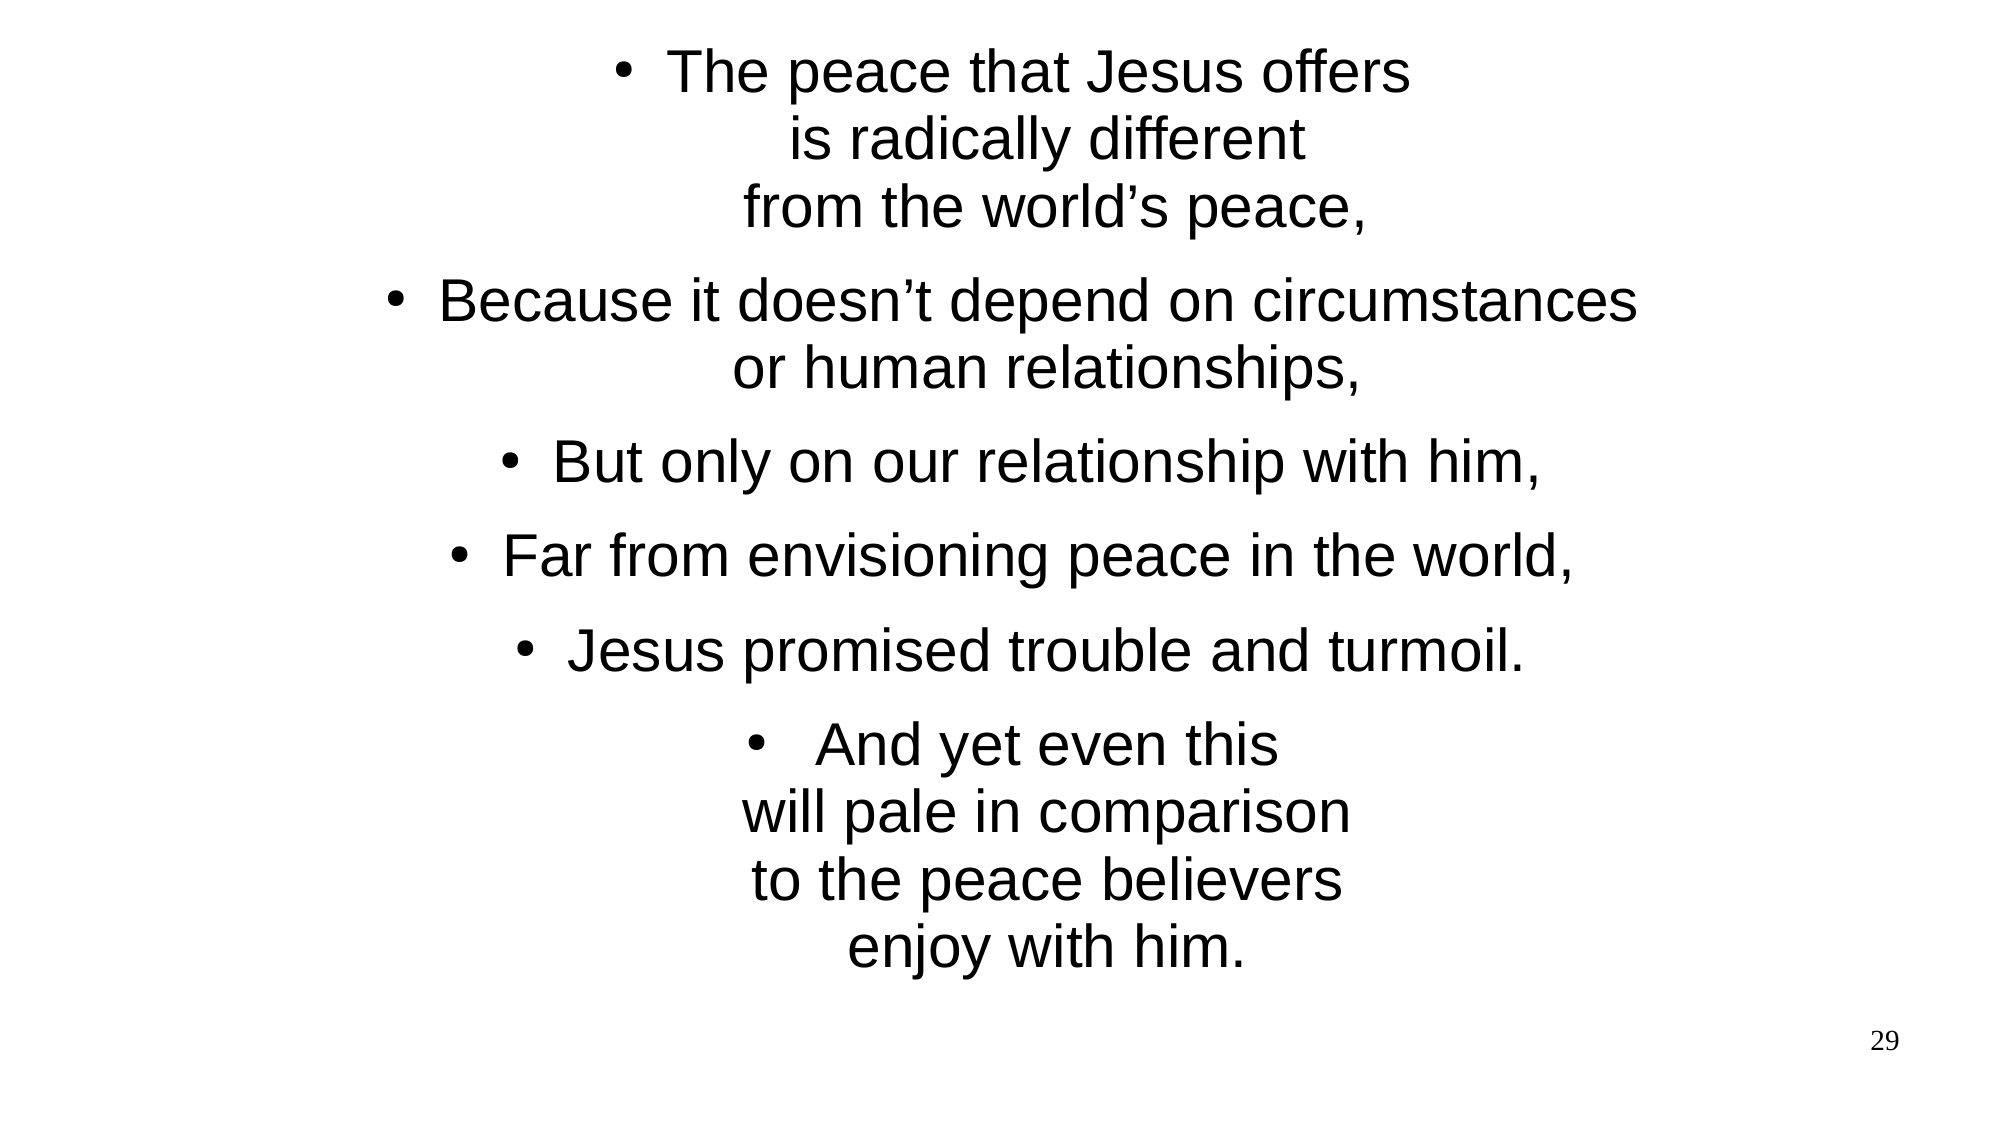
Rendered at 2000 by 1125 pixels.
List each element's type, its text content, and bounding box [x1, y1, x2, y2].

list The peace that Jesus offers is radically different from the world’s peace, Because it doesn’t depend on circumstances or human relationships, But only on our relationship with him, Far from envisioning peace in the world, Jesus promised trouble and turmoil. And yet even this will pale in comparison to the peace believers enjoy with him. [37, 37, 1988, 1088]
